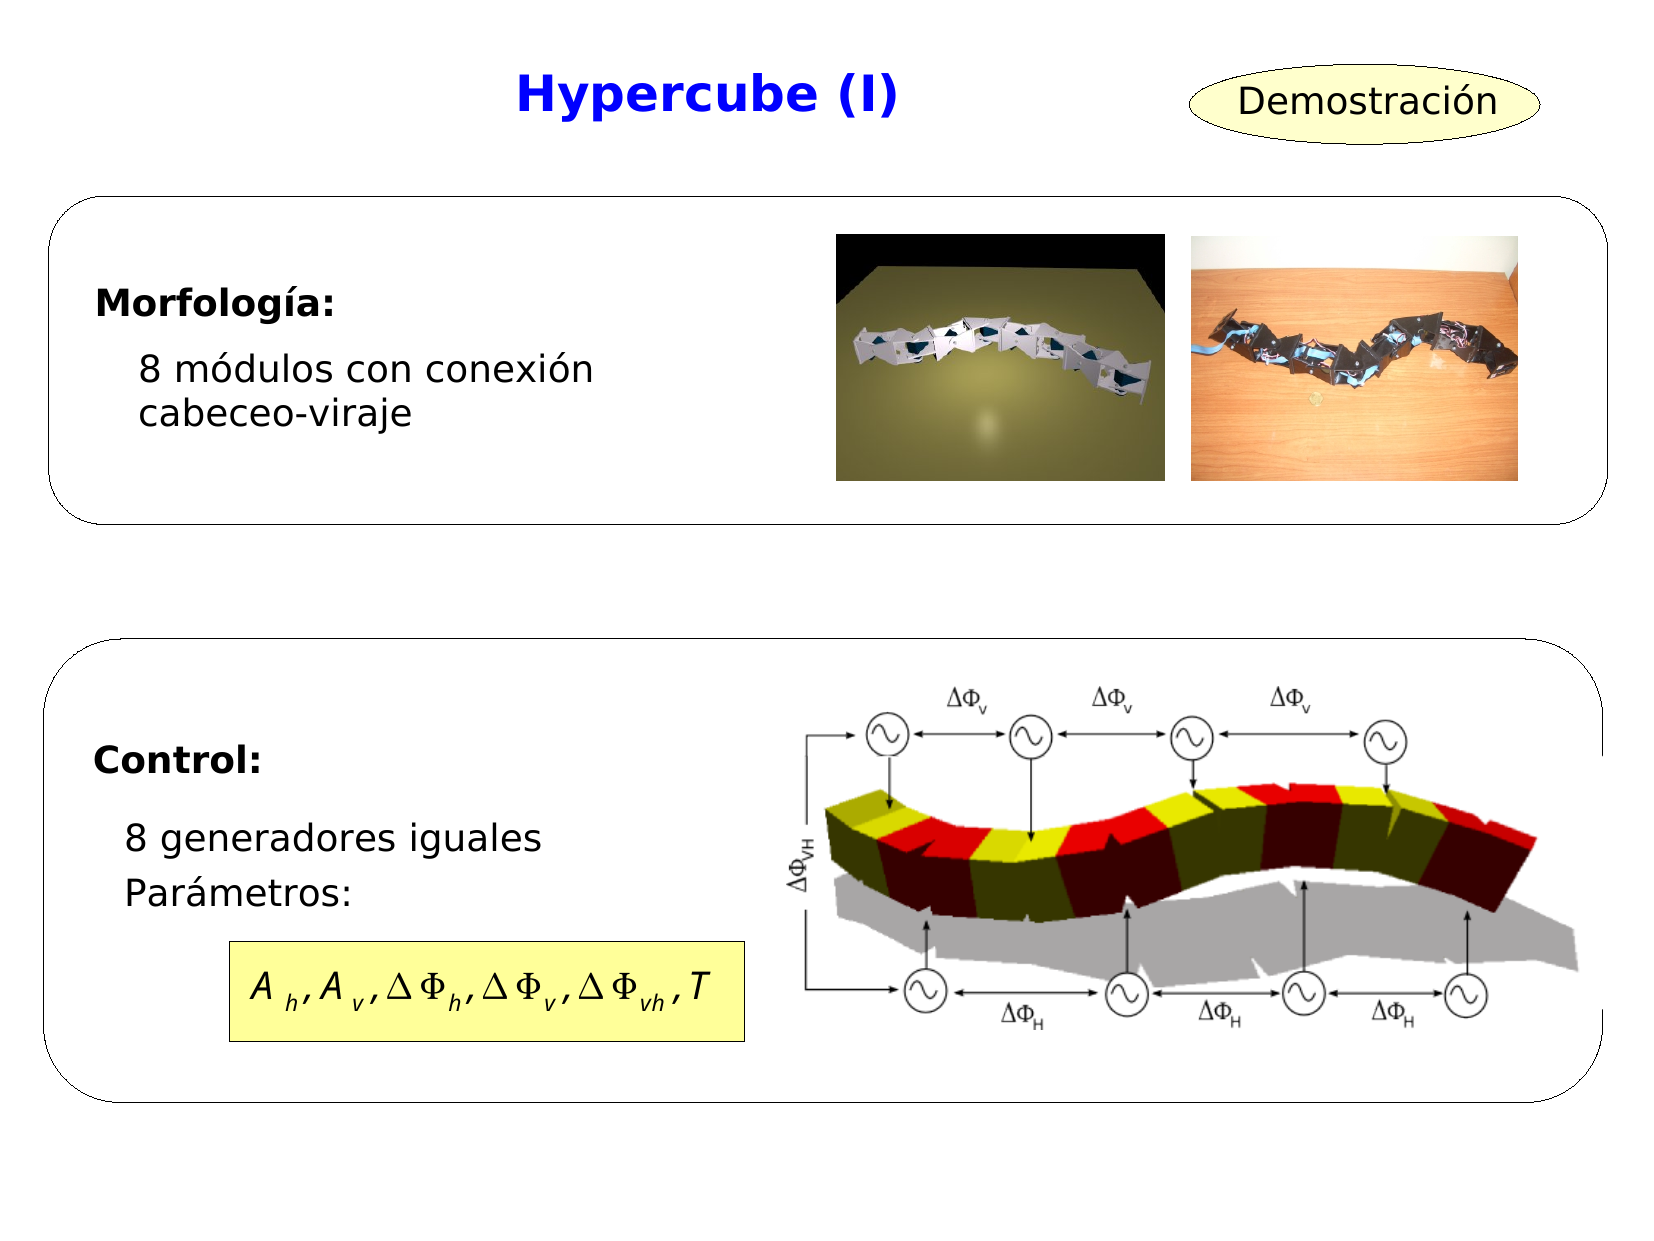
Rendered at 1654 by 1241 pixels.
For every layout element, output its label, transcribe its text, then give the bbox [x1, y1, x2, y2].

text_box Morfología: [67, 274, 378, 333]
text_box Control: [66, 730, 291, 790]
text_box Demostración [1222, 72, 1514, 132]
text_box [1189, 81, 1222, 128]
text_box [1261, 64, 1469, 72]
text_box 8 generadores iguales Parámetros: [97, 809, 771, 923]
text_box [229, 941, 745, 1042]
text_box [1514, 83, 1541, 126]
picture [1191, 236, 1518, 481]
text_box Hypercube (I) [500, 57, 916, 131]
text_box [1238, 132, 1491, 145]
text_box 8 módulos con conexión cabeceo-viraje [123, 340, 665, 443]
chart [242, 963, 721, 1018]
picture [786, 686, 1603, 1030]
picture [836, 234, 1165, 481]
